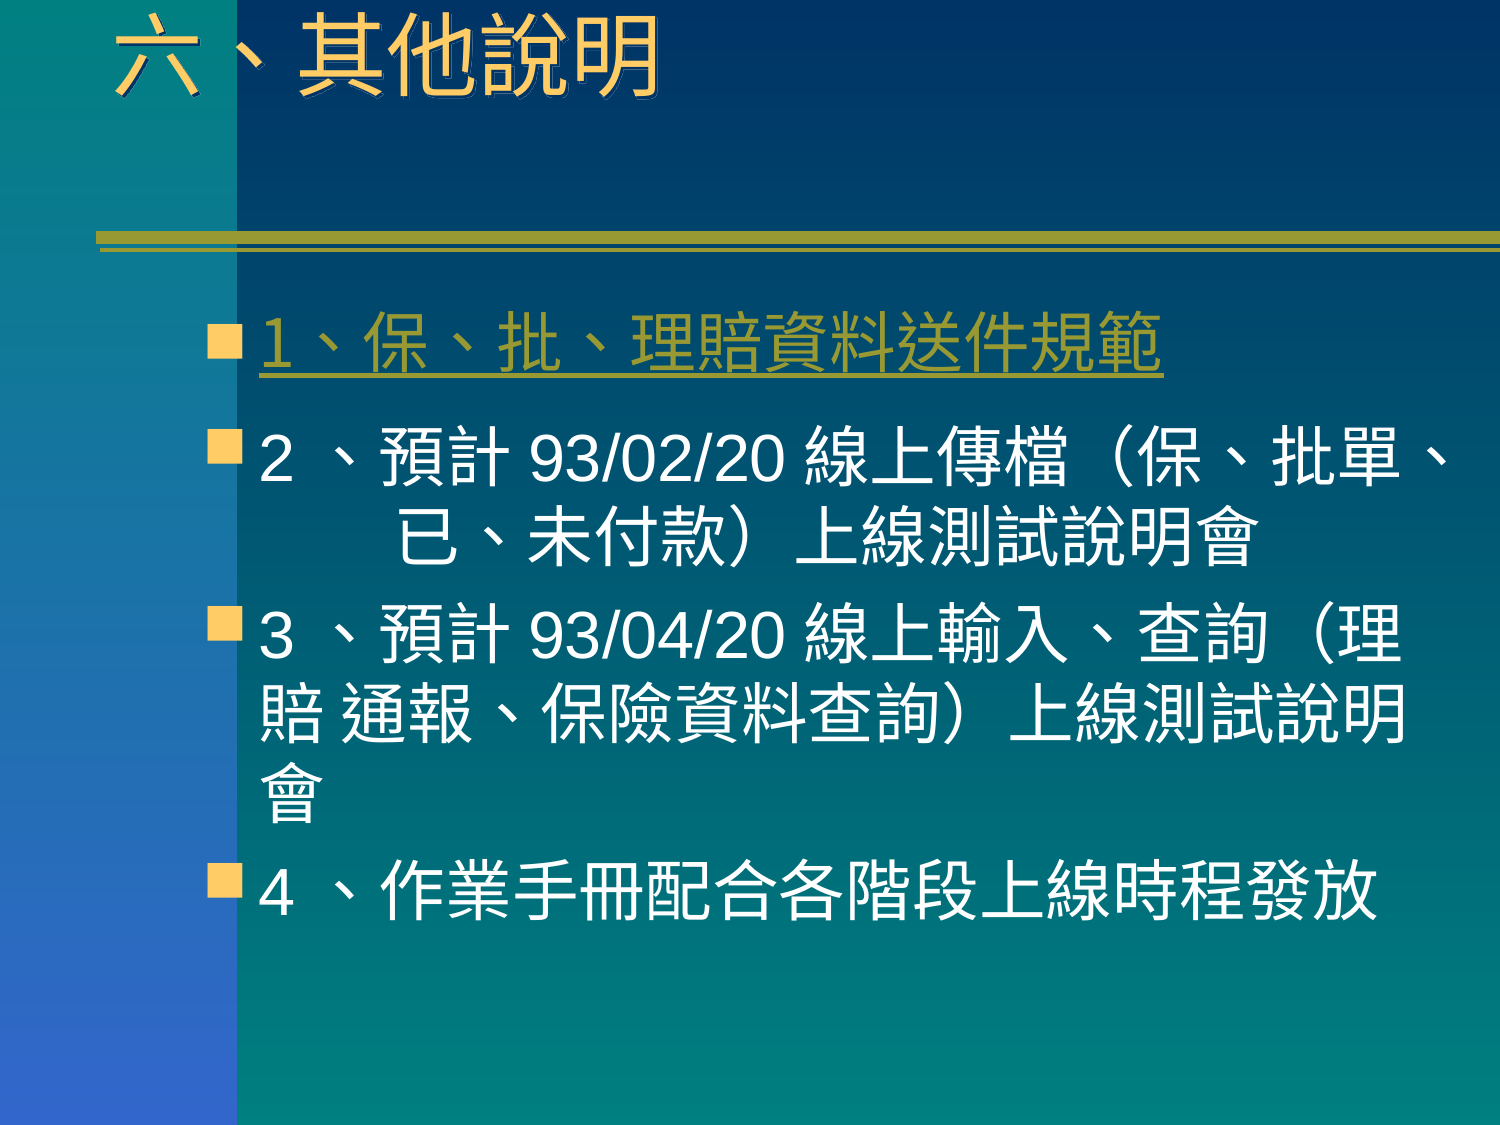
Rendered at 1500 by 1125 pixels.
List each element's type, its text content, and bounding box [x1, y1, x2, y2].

list 1、保、批、理賠資料送件規範 2、預計93/02/20線上傳檔（保、批單、 已、未付款）上線測試說明會 3、預計93/04/20線上輸入、查詢（理賠 通報、保險資料查詢）上線測試說明會 4、作業手冊配合各階段上線時程發放 [187, 293, 1463, 1013]
title 六、其他說明 [96, 43, 1463, 225]
